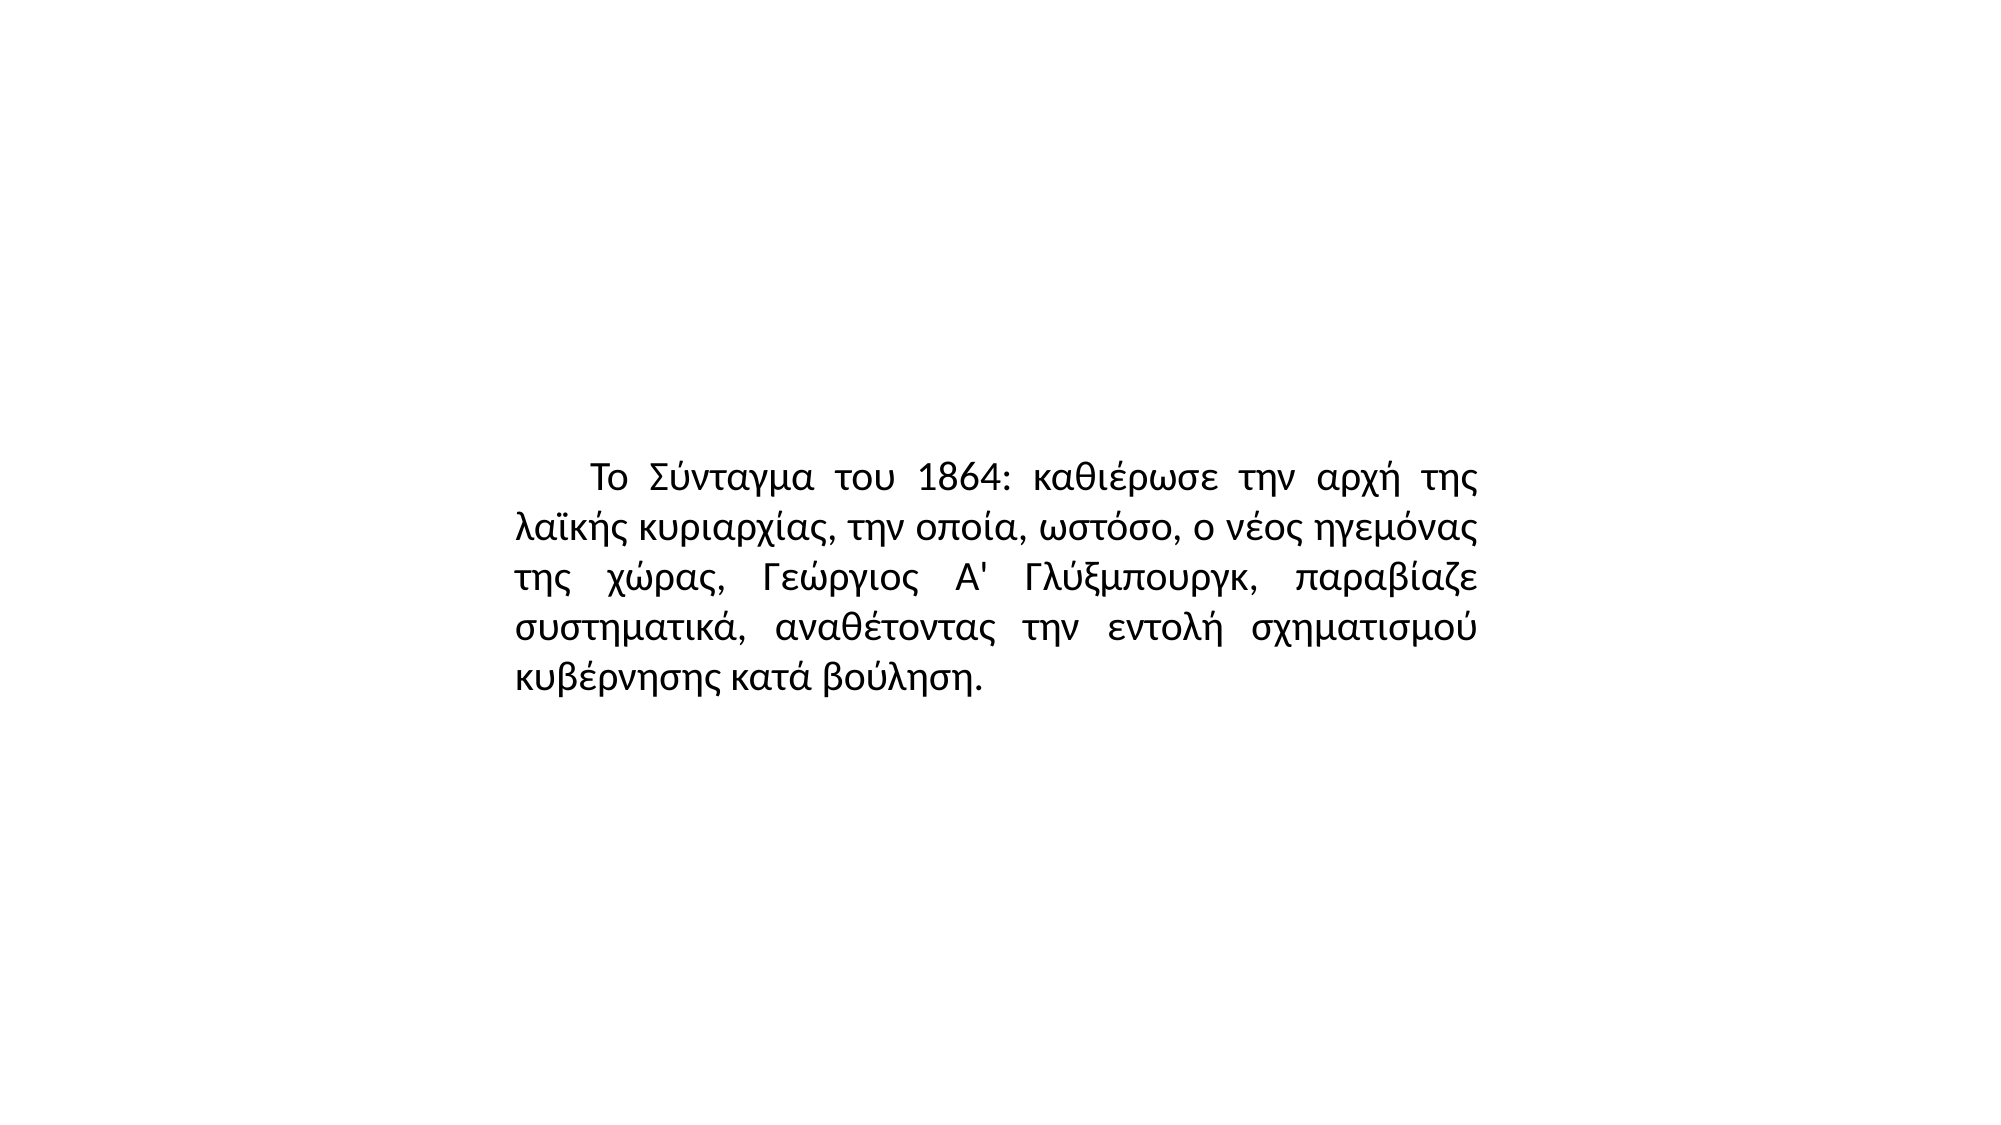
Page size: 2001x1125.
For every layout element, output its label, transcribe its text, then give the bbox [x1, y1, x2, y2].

text_box Το Σύνταγμα του 1864: καθιέρωσε την αρχή της λαϊκής κυριαρχίας, την οποία, ωστόσο, ο νέος ηγεμόνας της χώρας, Γεώργιος Α' Γλύξμπουργκ, παραβίαζε συστηματικά, αναθέτοντας την εντολή σχηματισμού κυβέρνησης κατά βούληση. [500, 441, 1501, 709]
